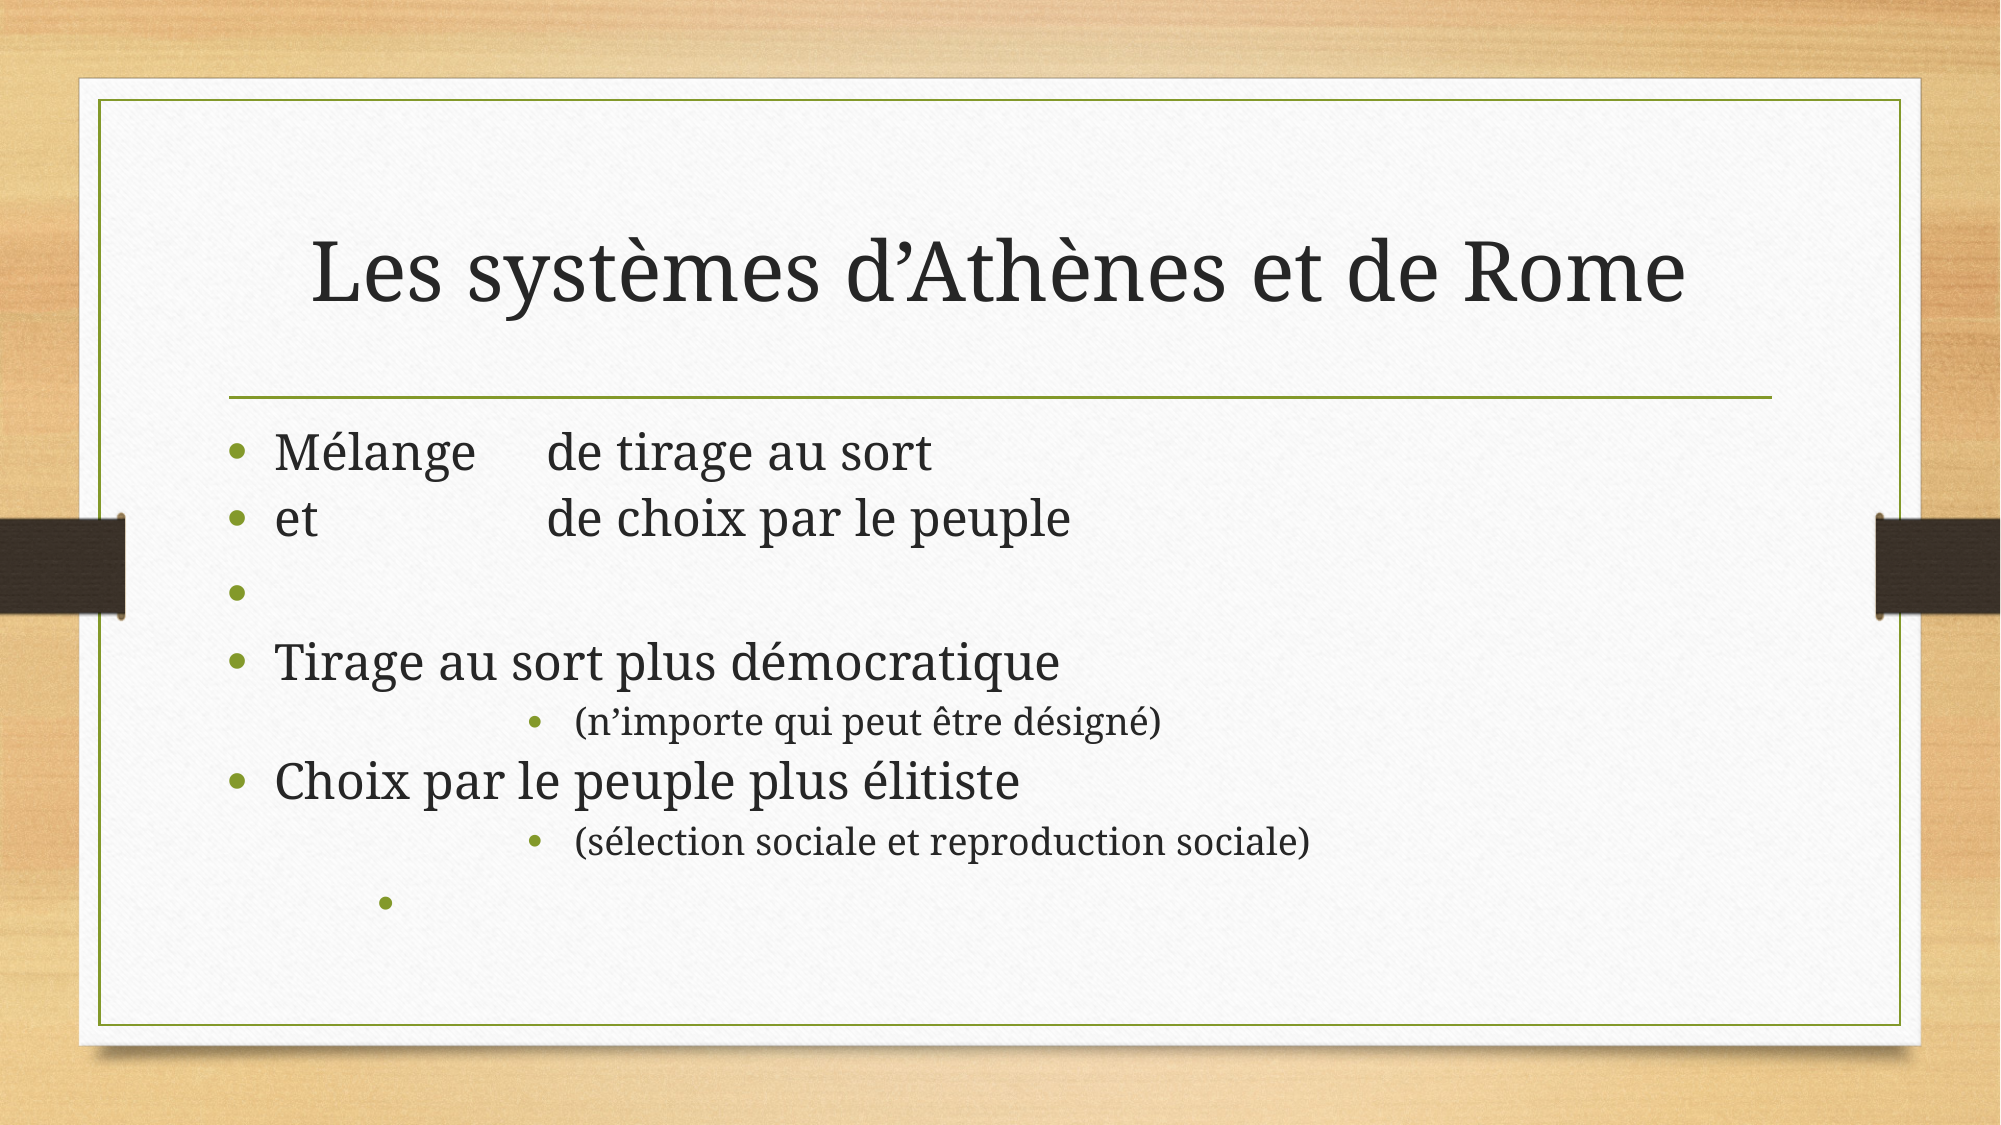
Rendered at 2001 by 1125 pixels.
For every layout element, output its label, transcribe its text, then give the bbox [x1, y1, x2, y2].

list Mélange de tirage au sort et de choix par le peuple Tirage au sort plus démocratique (n’importe qui peut être désigné) Choix par le peuple plus élitiste (sélection sociale et reproduction sociale) [212, 419, 1788, 964]
title Les systèmes d’Athènes et de Rome [212, 161, 1788, 376]
